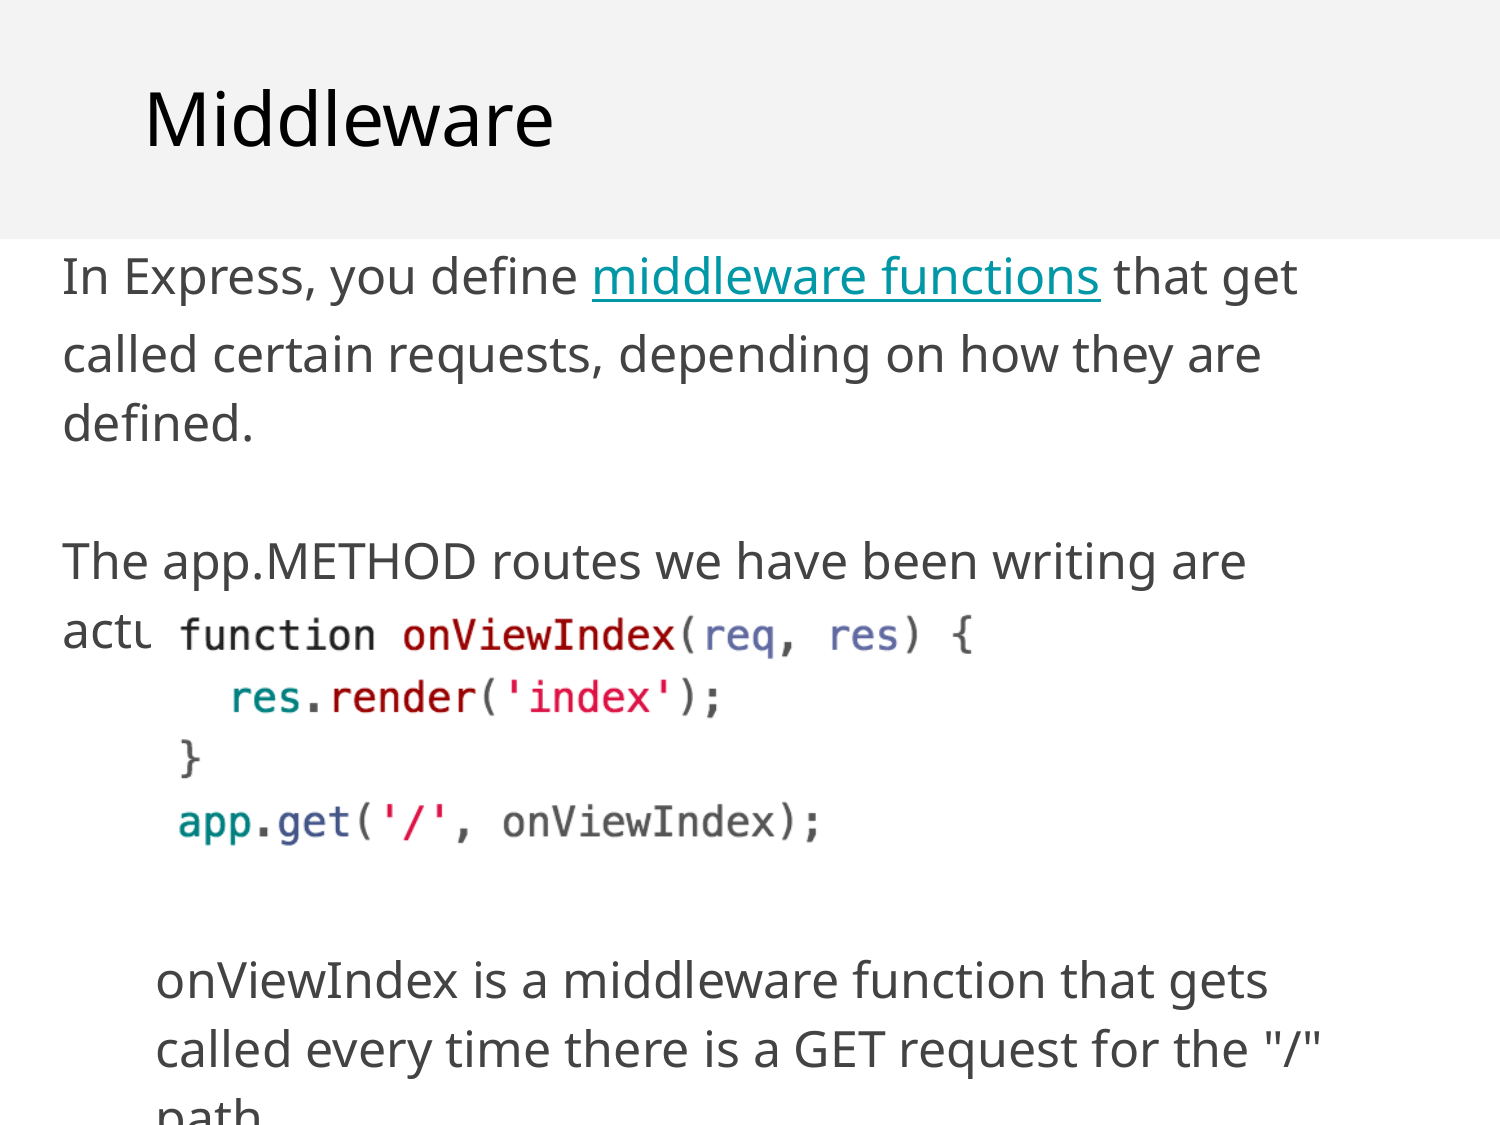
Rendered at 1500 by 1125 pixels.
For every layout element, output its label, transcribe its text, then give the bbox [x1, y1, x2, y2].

list In Express, you define middleware functions that get called certain requests, depending on how they are defined. The app.METHOD routes we have been writing are actually middleware functions: [47, 219, 1441, 615]
list onViewIndex is a middleware function that gets called every time there is a GET request for the "/" path. [140, 924, 1385, 1081]
title Middleware [128, 56, 1372, 183]
picture [151, 593, 997, 878]
